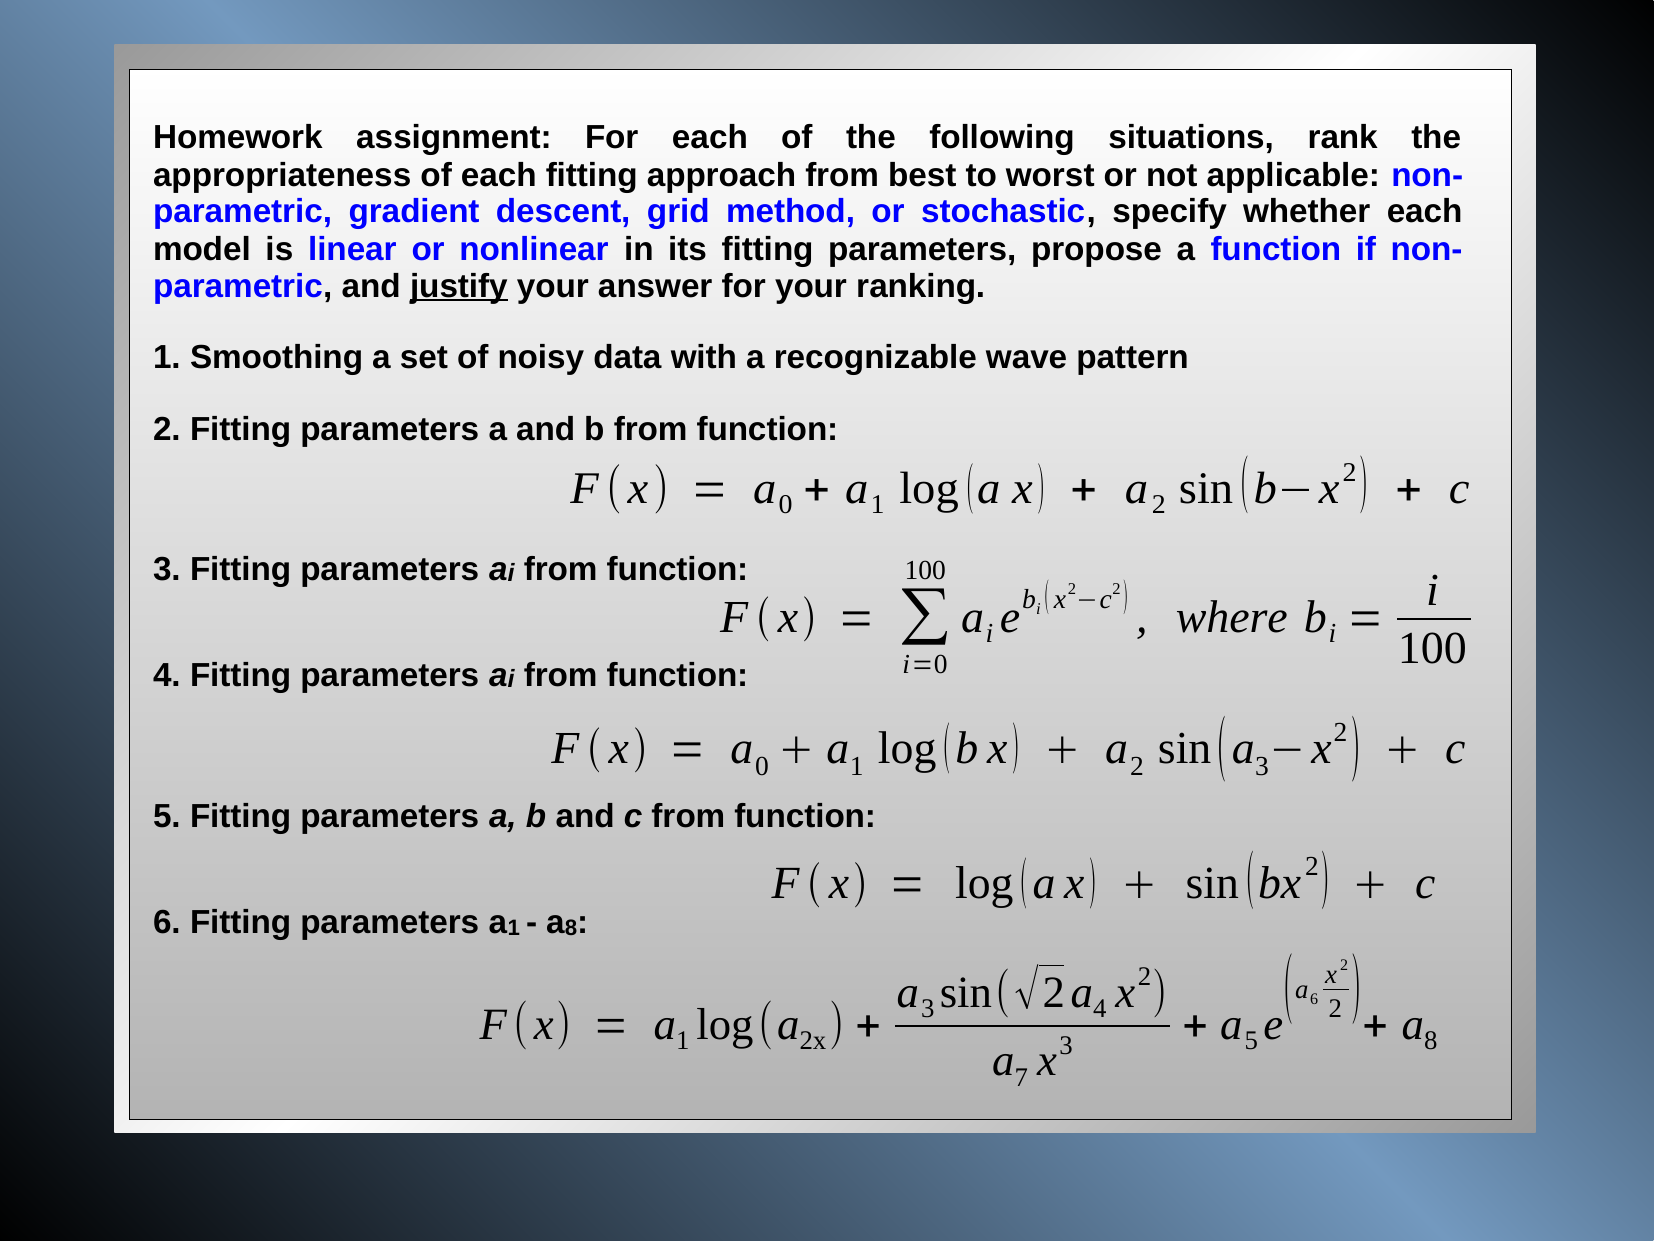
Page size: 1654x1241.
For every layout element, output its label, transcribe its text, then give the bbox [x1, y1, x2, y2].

chart [560, 453, 1477, 521]
chart [541, 713, 1472, 784]
text_box Homework assignment: For each of the following situations, rank the appropriateness of each fitting approach from best to worst or not applicable: non-parametric, gradient descent, grid method, or stochastic, specify whether each model is linear or nonlinear in its fitting parameters, propose a function if non-parametric, and justify your answer for your ranking. 1. Smoothing a set of noisy data with a recognizable wave pattern 2. Fitting parameters a and b from function: 3. Fitting parameters ai from function: 4. Fitting parameters ai from function: 5. Fitting parameters a, b and c from function: 6. Fitting parameters a1 - a8: [153, 118, 1468, 1031]
chart [762, 848, 1441, 912]
chart [470, 951, 1446, 1093]
chart [710, 554, 1479, 679]
text_box [129, 69, 1512, 1120]
